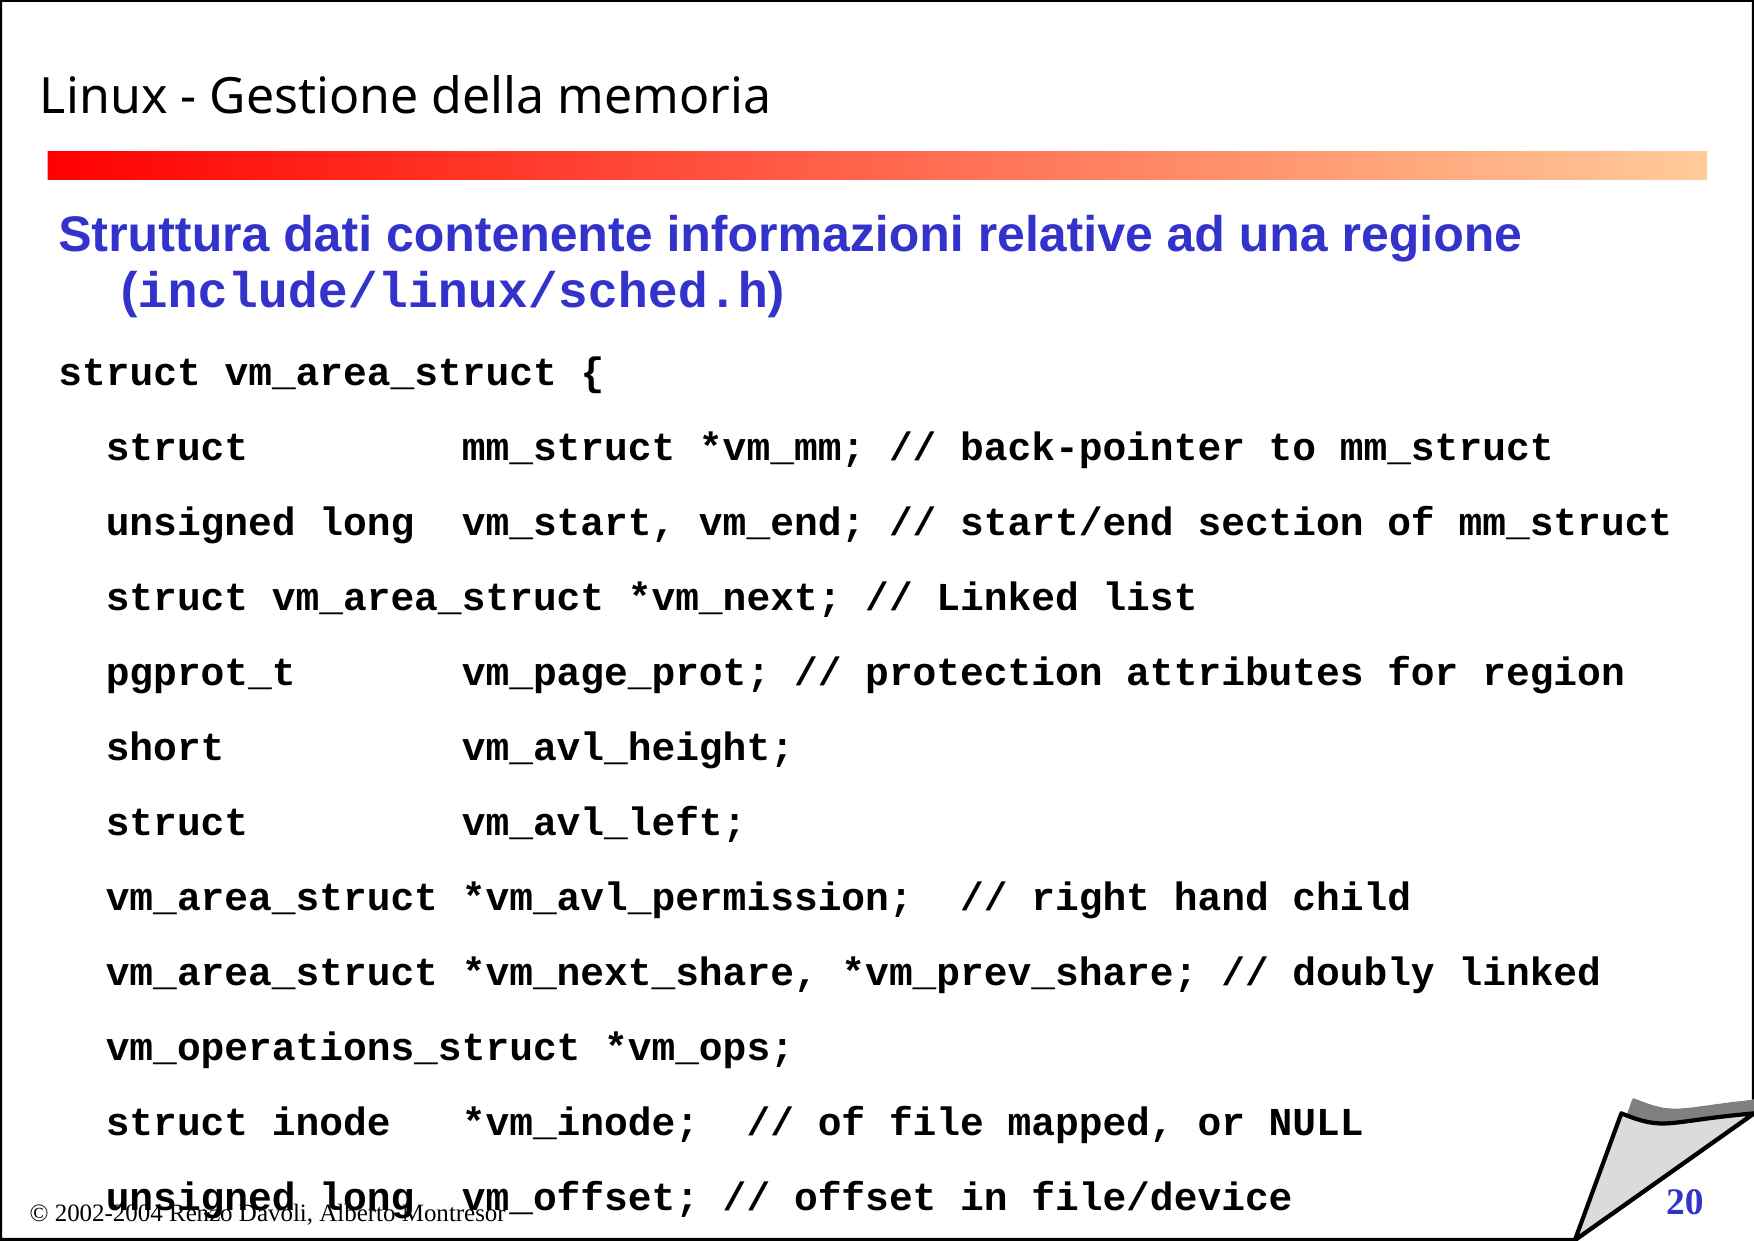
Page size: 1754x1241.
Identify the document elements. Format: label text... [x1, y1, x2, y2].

list Struttura dati contenente informazioni relative ad una regione (include/linux/sched.h) struct vm_area_struct { struct mm_struct *vm_mm; // back-pointer to mm_struct unsigned long vm_start, vm_end; // start/end section of mm_struct struct vm_area_struct *vm_next; // Linked list pgprot_t vm_page_prot; // protection attributes for region short vm_avl_height; struct vm_avl_left; vm_area_struct *vm_avl_permission; // right hand child vm_area_struct *vm_next_share, *vm_prev_share; // doubly linked vm_operations_struct *vm_ops; struct inode *vm_inode; // of file mapped, or NULL unsigned long vm_offset; // offset in file/device } [58, 206, 1696, 1241]
title Linux - Gestione della memoria [40, 49, 1714, 144]
